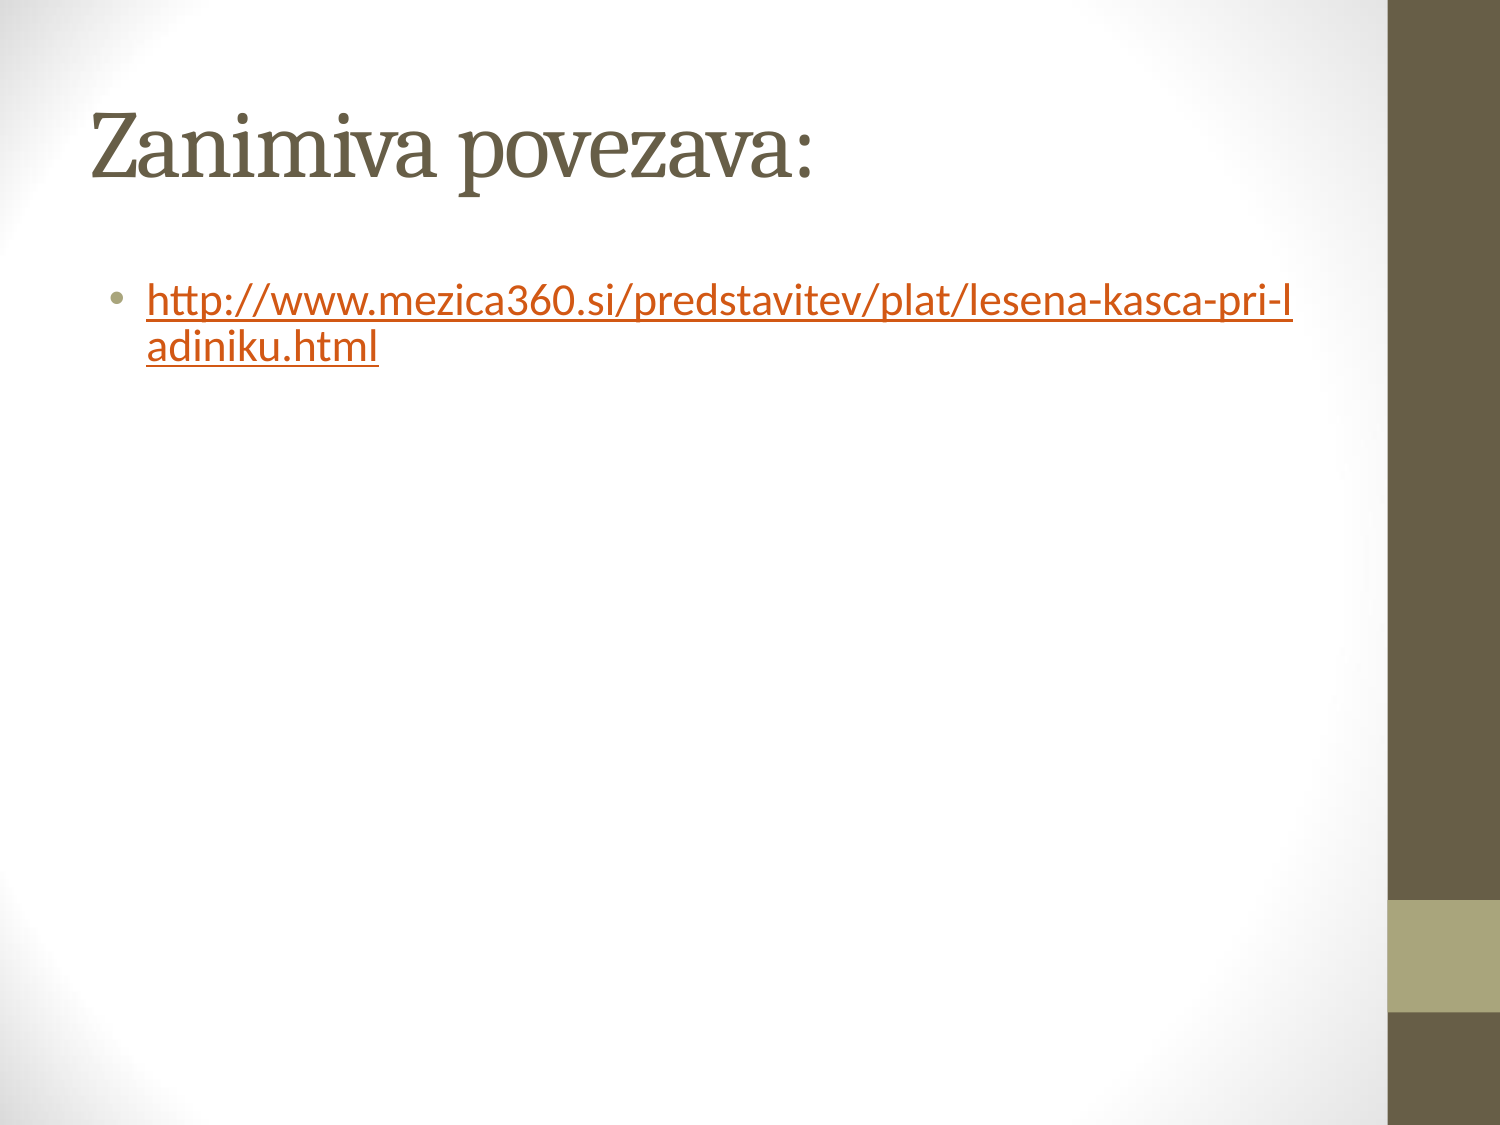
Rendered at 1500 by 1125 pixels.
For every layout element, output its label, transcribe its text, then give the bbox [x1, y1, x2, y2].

list http://www.mezica360.si/predstavitev/plat/lesena-kasca-pri-ladiniku.html [75, 262, 1325, 1050]
picture [0, 0, 1387, 1125]
title Zanimiva povezava: [75, 45, 1325, 233]
